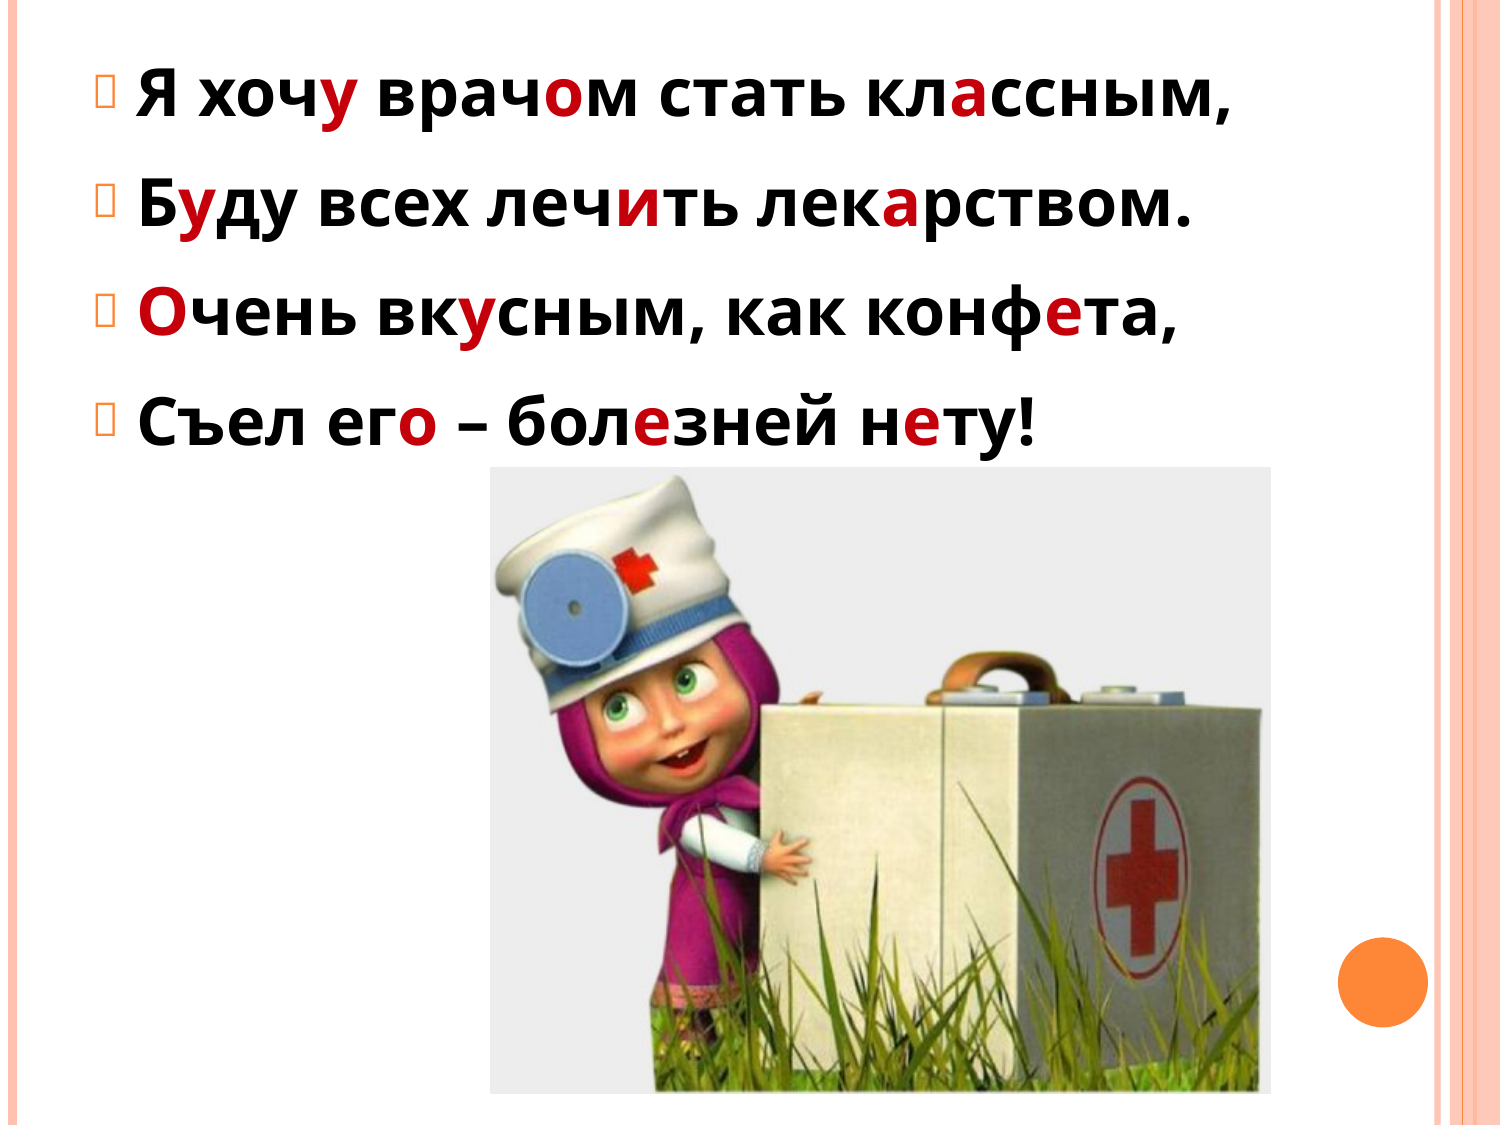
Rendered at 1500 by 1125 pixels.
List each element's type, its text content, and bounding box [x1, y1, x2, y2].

list Я хочу врачом стать классным, Буду всех лечить лекарством. Очень вкусным, как конфета, Съел его – болезней нету! [76, 42, 1302, 843]
picture [490, 467, 1271, 1094]
